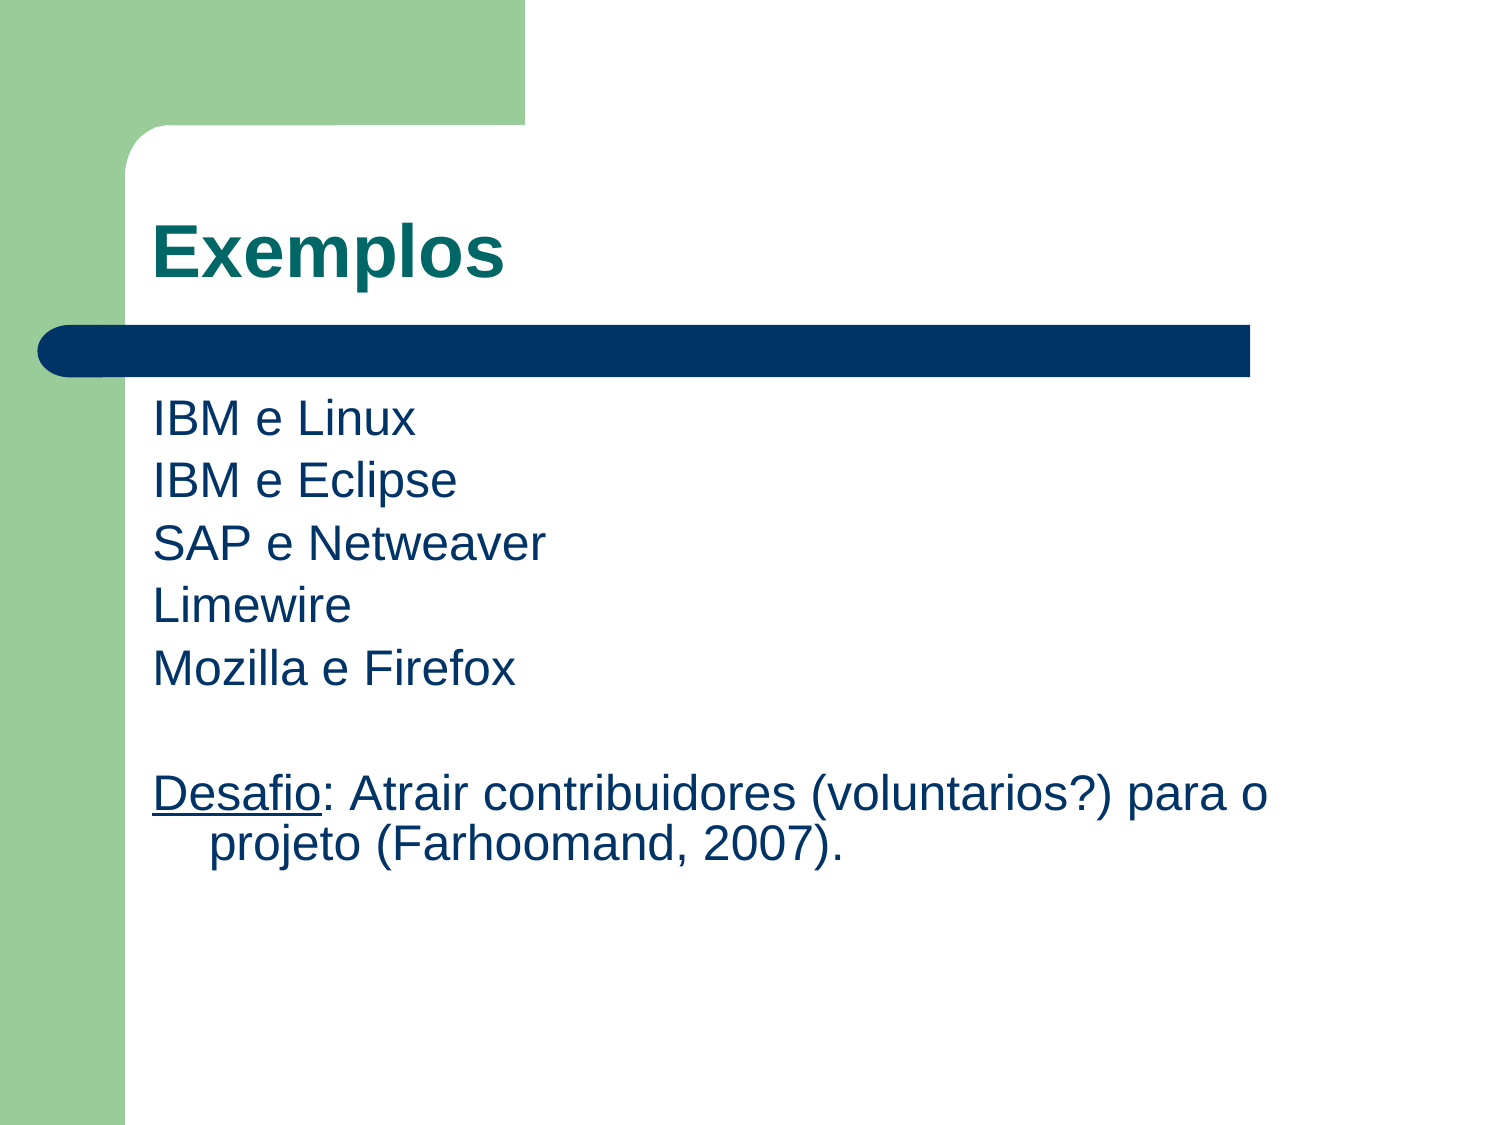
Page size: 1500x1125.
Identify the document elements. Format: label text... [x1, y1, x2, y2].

title Exemplos [136, 136, 1414, 301]
list IBM e Linux IBM e Eclipse SAP e Netweaver Limewire Mozilla e Firefox Desafio: Atrair contribuidores (voluntarios?) para o projeto (Farhoomand, 2007). [137, 387, 1400, 999]
